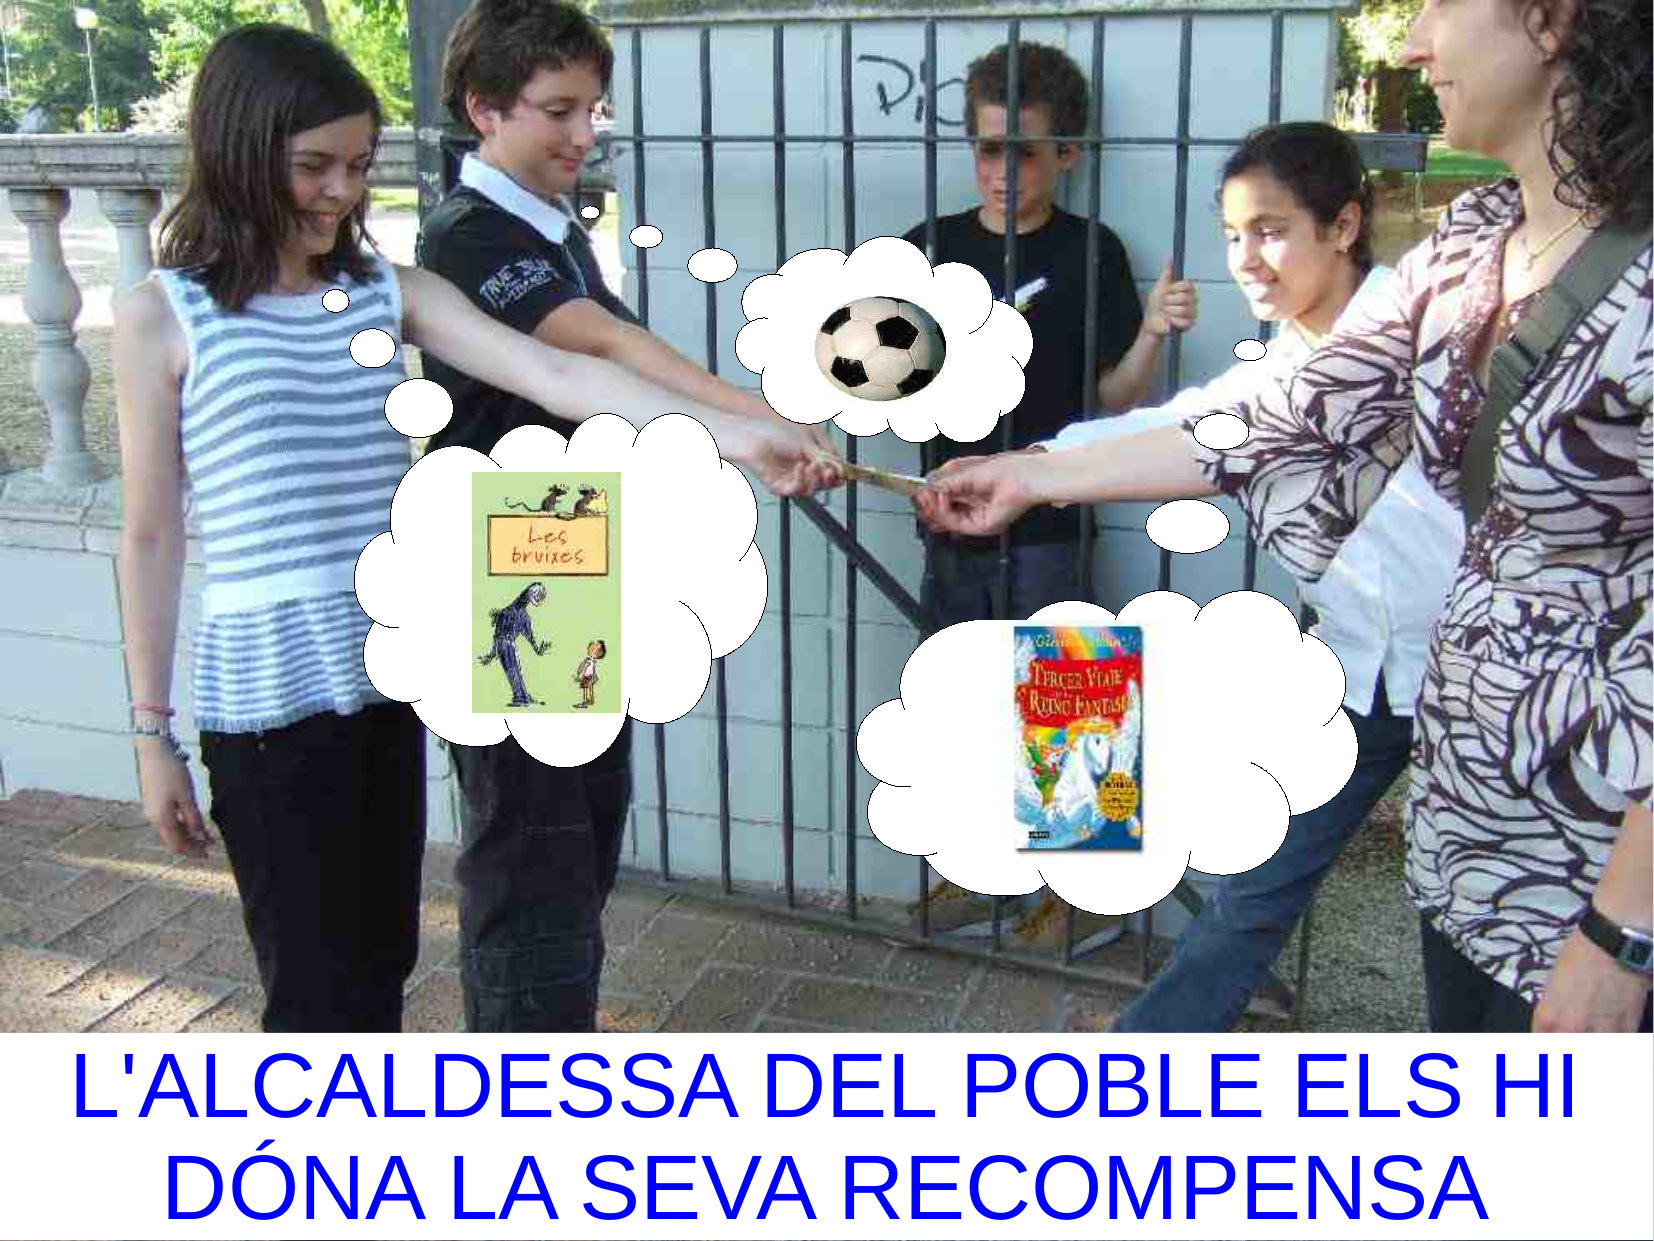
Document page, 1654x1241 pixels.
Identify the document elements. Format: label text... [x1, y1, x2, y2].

picture [0, 0, 1654, 1032]
text_box [856, 590, 1359, 916]
text_box [580, 205, 600, 220]
text_box [1145, 499, 1230, 554]
title L'ALCALDESSA DEL POBLE ELS HI DÓNA LA SEVA RECOMPENSA [0, 1032, 1654, 1241]
text_box [629, 225, 663, 249]
text_box [354, 413, 768, 768]
text_box [349, 328, 396, 368]
text_box [322, 289, 350, 313]
text_box [1233, 339, 1267, 361]
text_box [687, 247, 738, 283]
text_box [384, 378, 454, 438]
text_box [1193, 413, 1250, 450]
text_box [735, 236, 1034, 443]
